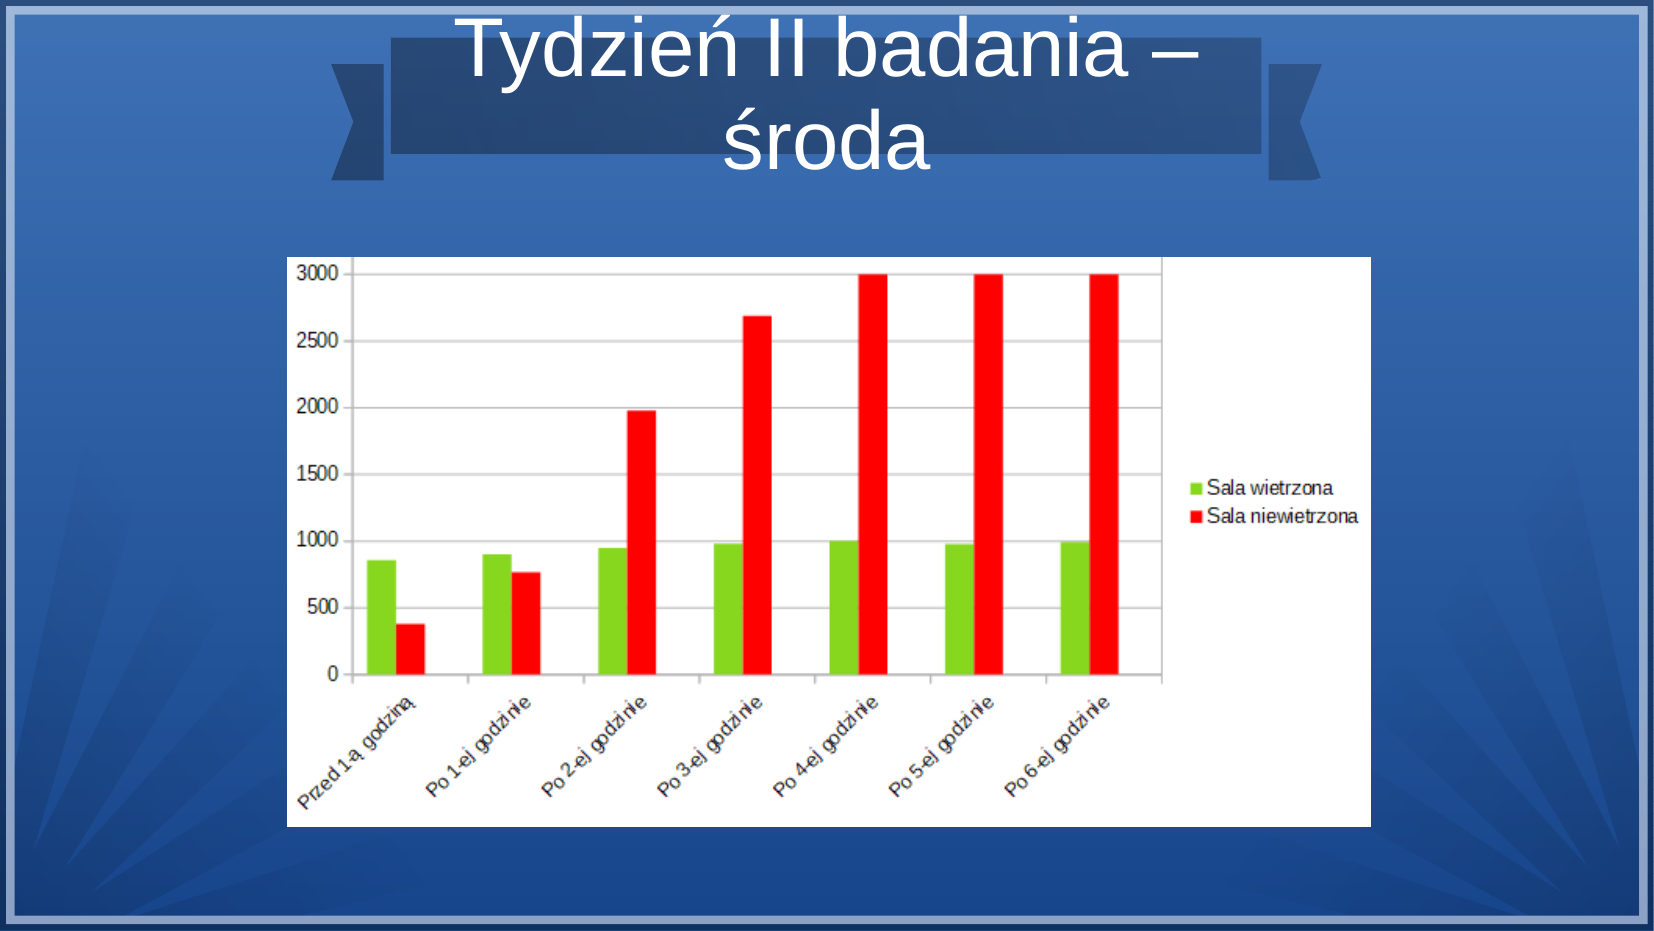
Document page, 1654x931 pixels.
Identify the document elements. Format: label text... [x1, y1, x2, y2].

picture [287, 257, 1371, 827]
title Tydzień II badania – środa [389, 1, 1264, 188]
